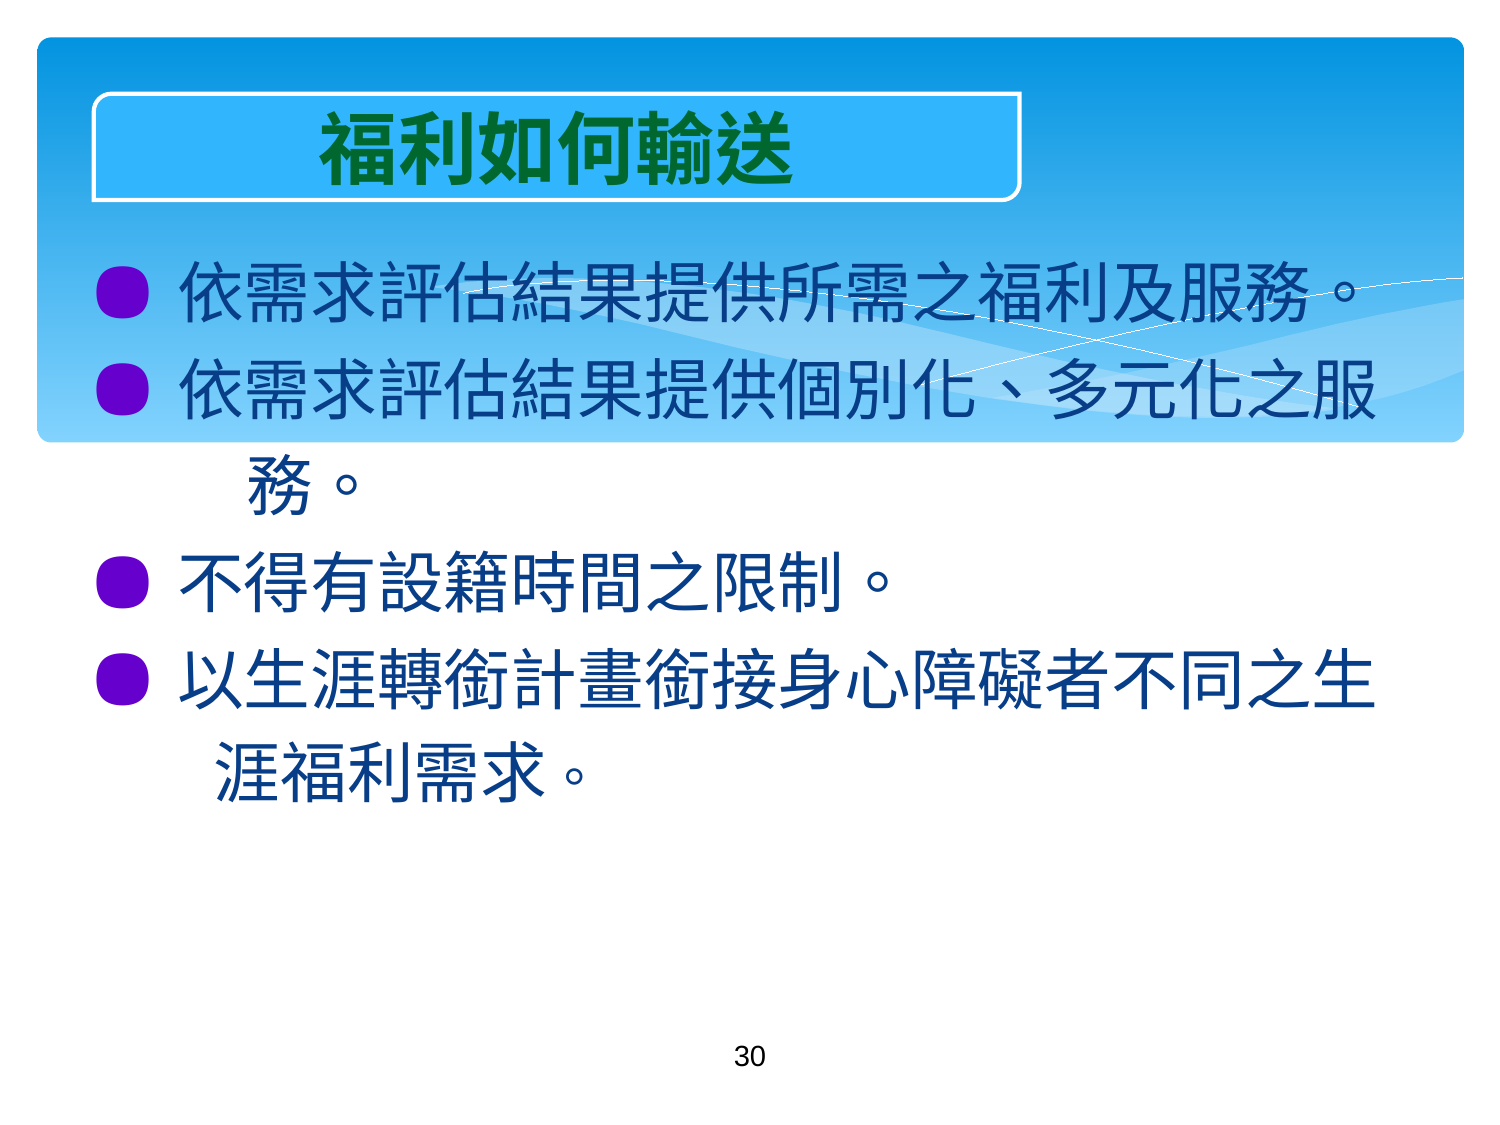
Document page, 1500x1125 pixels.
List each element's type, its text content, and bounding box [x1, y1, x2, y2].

list 依需求評估結果提供所需之福利及服務。 依需求評估結果提供個別化、多元化之服 務。 不得有設籍時間之限制。 以生涯轉銜計畫銜接身心障礙者不同之生 涯福利需求。 [82, 243, 1433, 1094]
text_box <編號> [654, 1025, 846, 1086]
text_box 福利如何輸送 [93, 93, 1020, 201]
